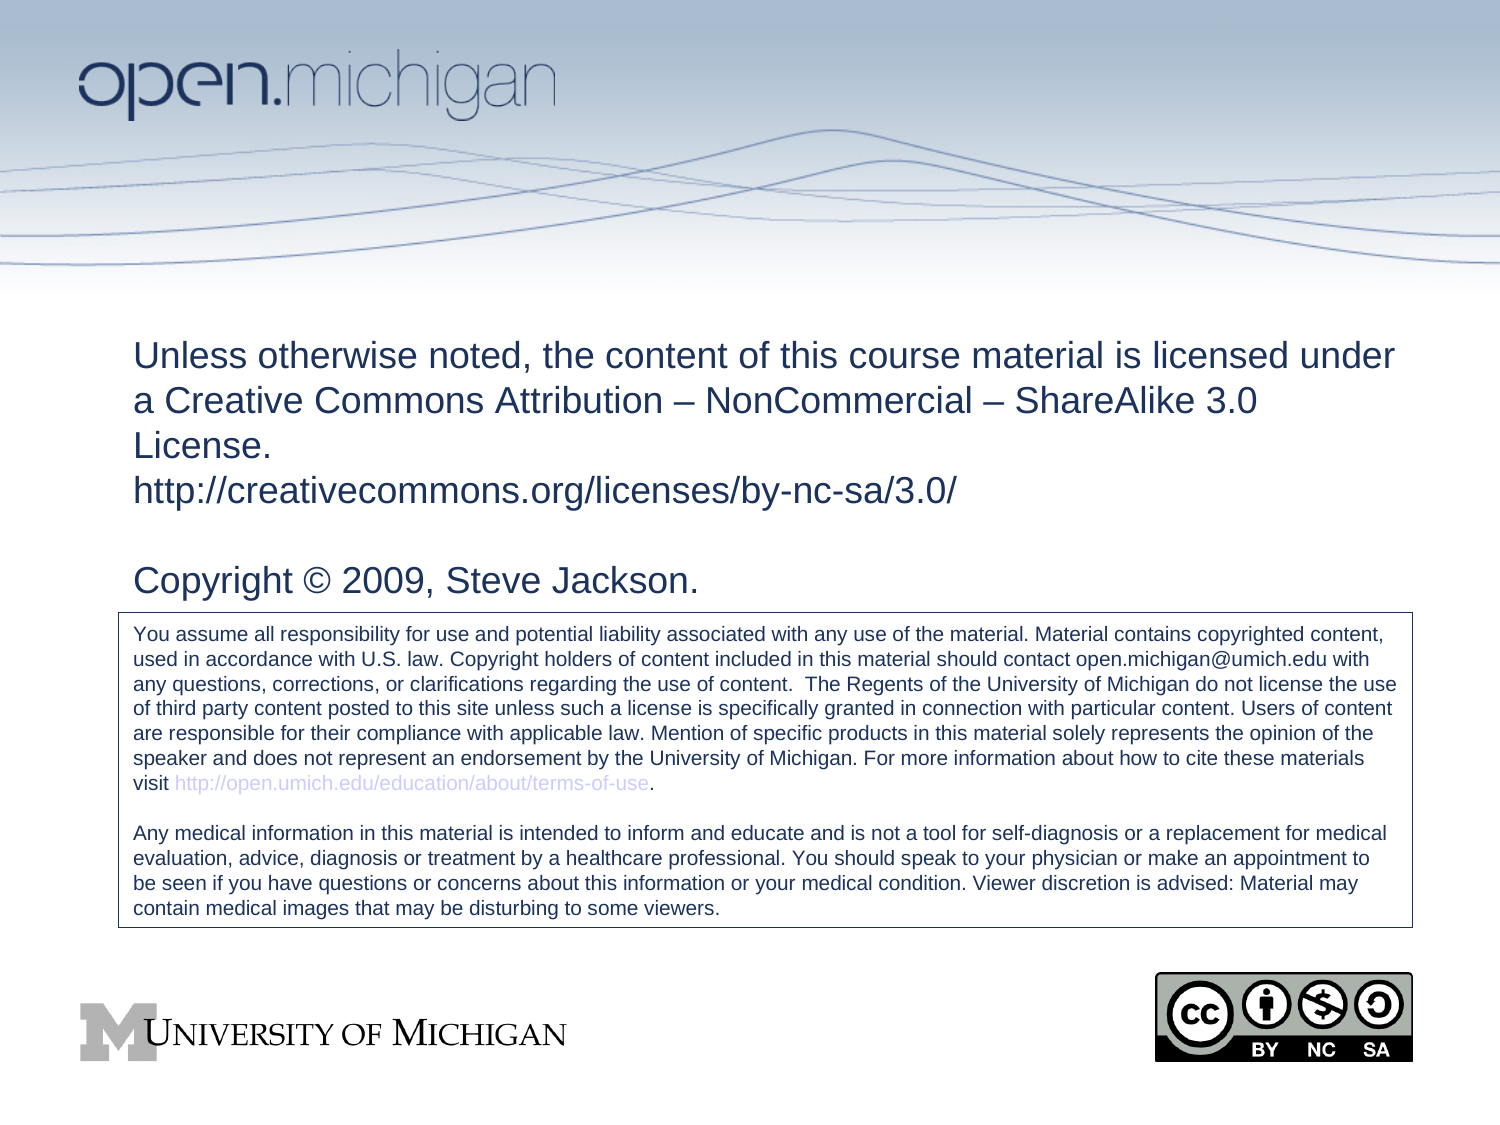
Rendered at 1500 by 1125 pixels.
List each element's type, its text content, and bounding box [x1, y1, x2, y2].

picture [1155, 972, 1413, 1062]
picture [0, 0, 1500, 293]
text_box Unless otherwise noted, the content of this course material is licensed under a Creative Commons Attribution – NonCommercial – ShareAlike 3.0 License. http://creativecommons.org/licenses/by-nc-sa/3.0/ Copyright © 2009, Steve Jackson. [118, 323, 1413, 610]
picture [79, 1002, 567, 1062]
text_box You assume all responsibility for use and potential liability associated with any use of the material. Material contains copyrighted content, used in accordance with U.S. law. Copyright holders of content included in this material should contact open.michigan@umich.edu with any questions, corrections, or clarifications regarding the use of content. The Regents of the University of Michigan do not license the use of third party content posted to this site unless such a license is specifically granted in connection with particular content. Users of content are responsible for their compliance with applicable law. Mention of specific products in this material solely represents the opinion of the speaker and does not represent an endorsement by the University of Michigan. For more information about how to cite these materials visit http://open.umich.edu/education/about/terms-of-use. Any medical information in this material is intended to inform and educate and is not a tool for self-diagnosis or a replacement for medical evaluation, advice, diagnosis or treatment by a healthcare professional. You should speak to your physician or make an appointment to be seen if you have questions or concerns about this information or your medical condition. Viewer discretion is advised: Material may contain medical images that may be disturbing to some viewers. [118, 612, 1413, 928]
